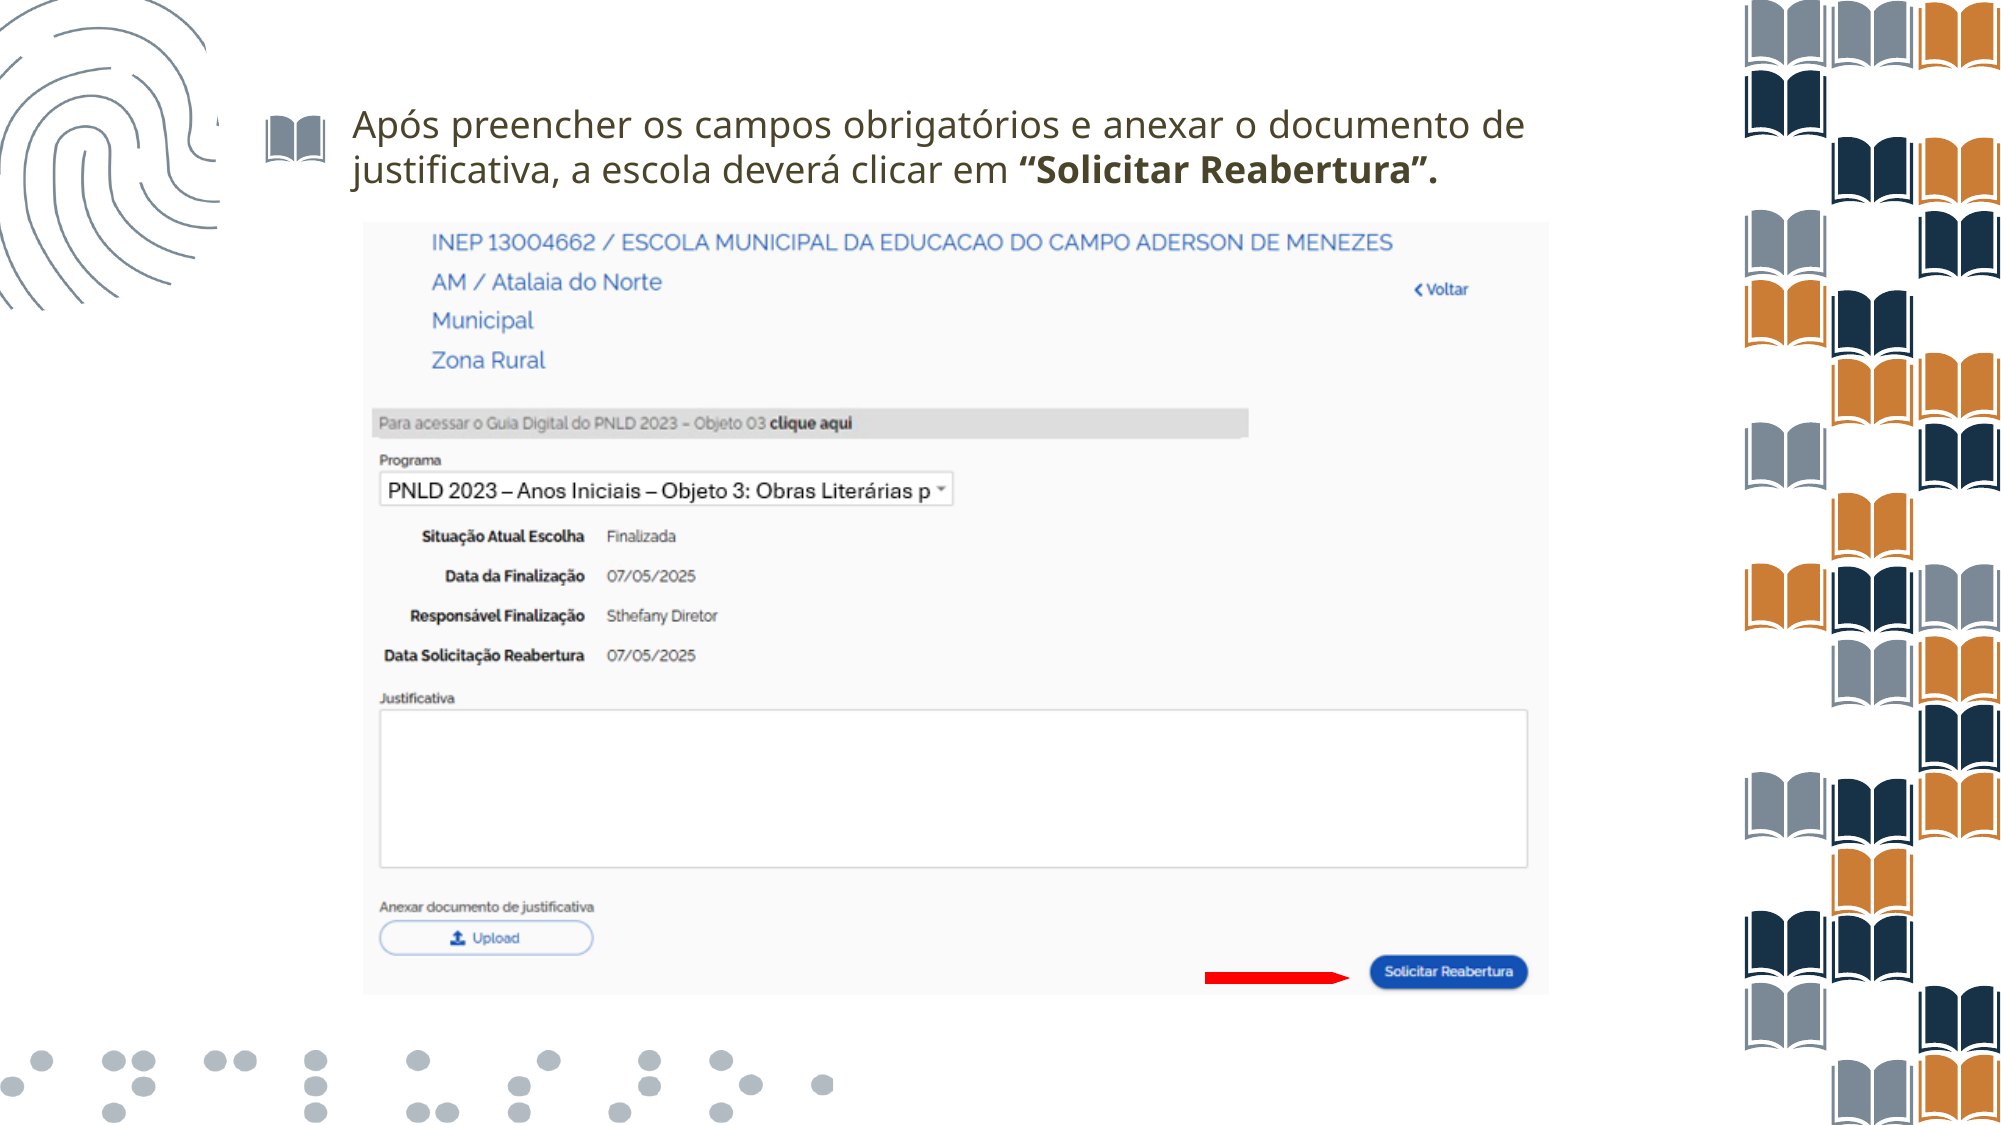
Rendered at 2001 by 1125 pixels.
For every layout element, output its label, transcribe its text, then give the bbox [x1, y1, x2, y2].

picture [363, 222, 1549, 1003]
text_box [1831, 1056, 1914, 1125]
text_box [0, 1050, 834, 1123]
text_box [1744, 419, 1827, 491]
text_box [0, 0, 246, 318]
text_box [1831, 133, 1914, 205]
text_box [1831, 0, 1914, 69]
text_box [1831, 287, 1914, 427]
text_box [1831, 636, 1914, 708]
text_box Após preencher os campos obrigatórios e anexar o documento de justificativa, a escola deverá clicar em “Solicitar Reabertura’’. [337, 93, 1735, 200]
text_box [1744, 0, 1827, 139]
text_box [265, 113, 326, 163]
text_box [1918, 561, 2000, 841]
text_box [1831, 775, 1914, 984]
text_box [1918, 207, 2000, 279]
text_box [1744, 769, 1827, 840]
text_box [1918, 0, 2000, 71]
text_box [1744, 907, 1827, 1051]
text_box [1744, 560, 1827, 632]
text_box [1831, 563, 1914, 635]
text_box [1831, 489, 1914, 561]
text_box [1744, 206, 1827, 348]
text_box [1918, 134, 2000, 206]
text_box [1918, 349, 2000, 492]
text_box [1918, 982, 2000, 1123]
